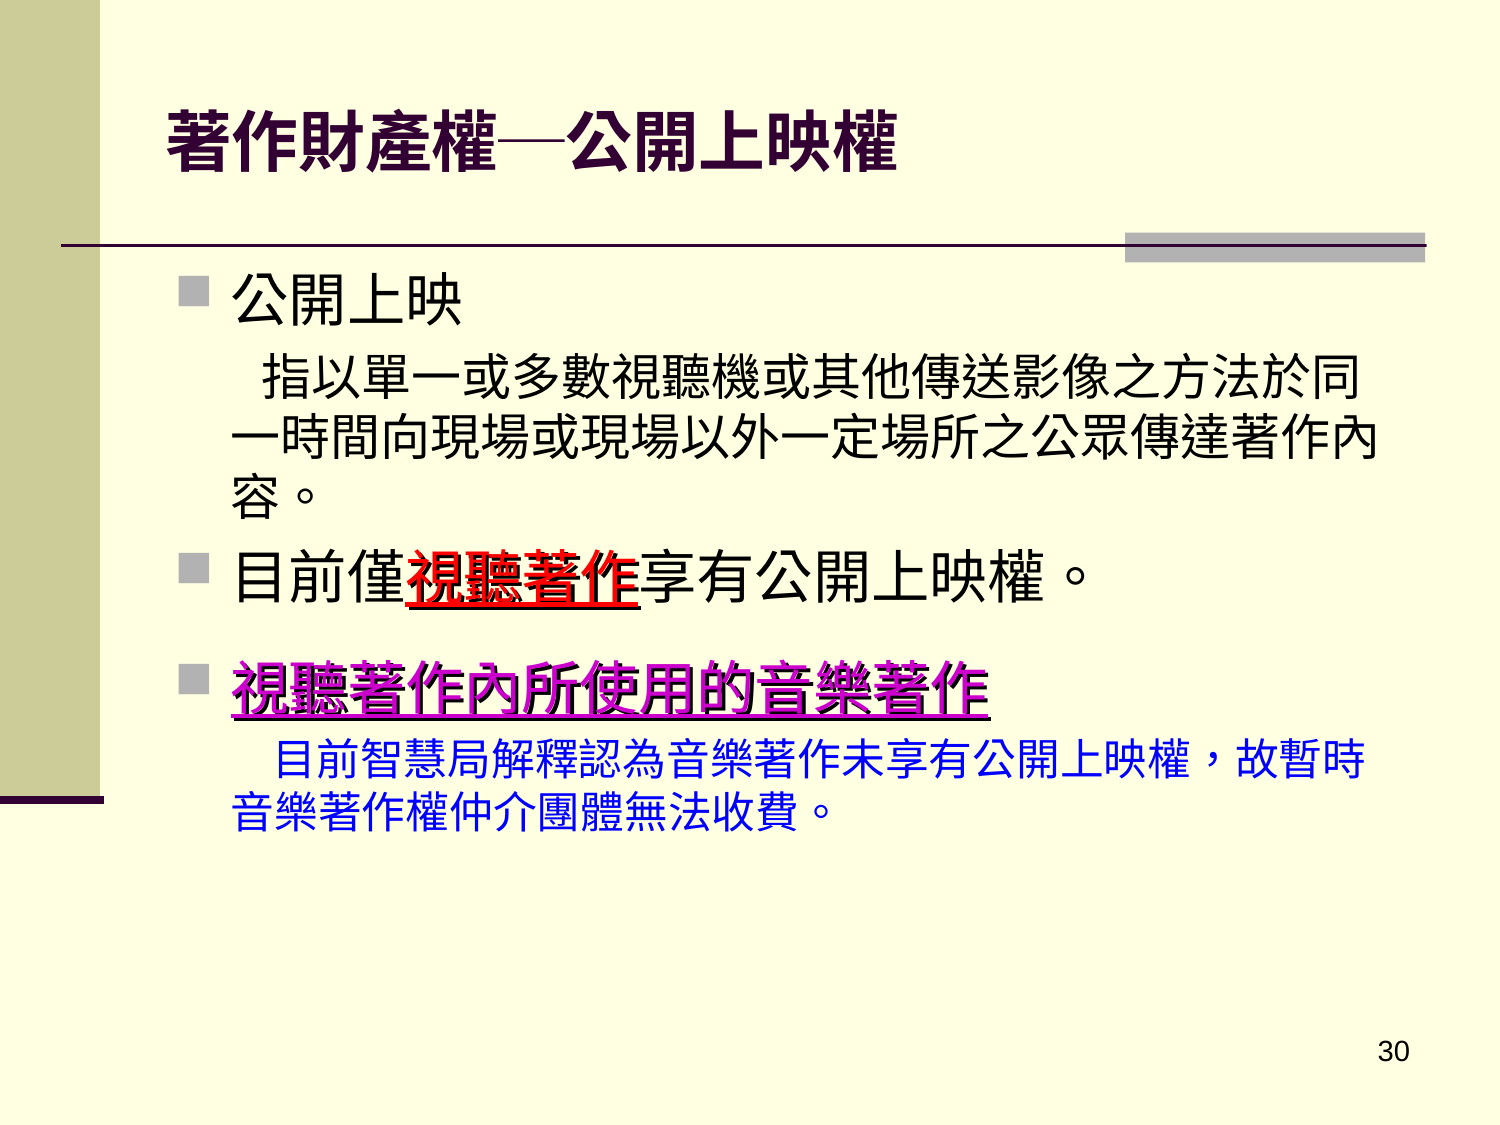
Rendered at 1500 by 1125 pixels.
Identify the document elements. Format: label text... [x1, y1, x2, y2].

list 公開上映 指以單一或多數視聽機或其他傳送影像之方法於同一時間向現場或現場以外一定場所之公眾傳達著作內容。 目前僅視聽著作享有公開上映權。 視聽著作內所使用的音樂著作 目前智慧局解釋認為音樂著作未享有公開上映權，故暫時音樂著作權仲介團體無法收費。 [159, 255, 1397, 1035]
title 著作財產權─公開上映權 [150, 45, 1426, 234]
text_box <編號> [1074, 1024, 1426, 1103]
